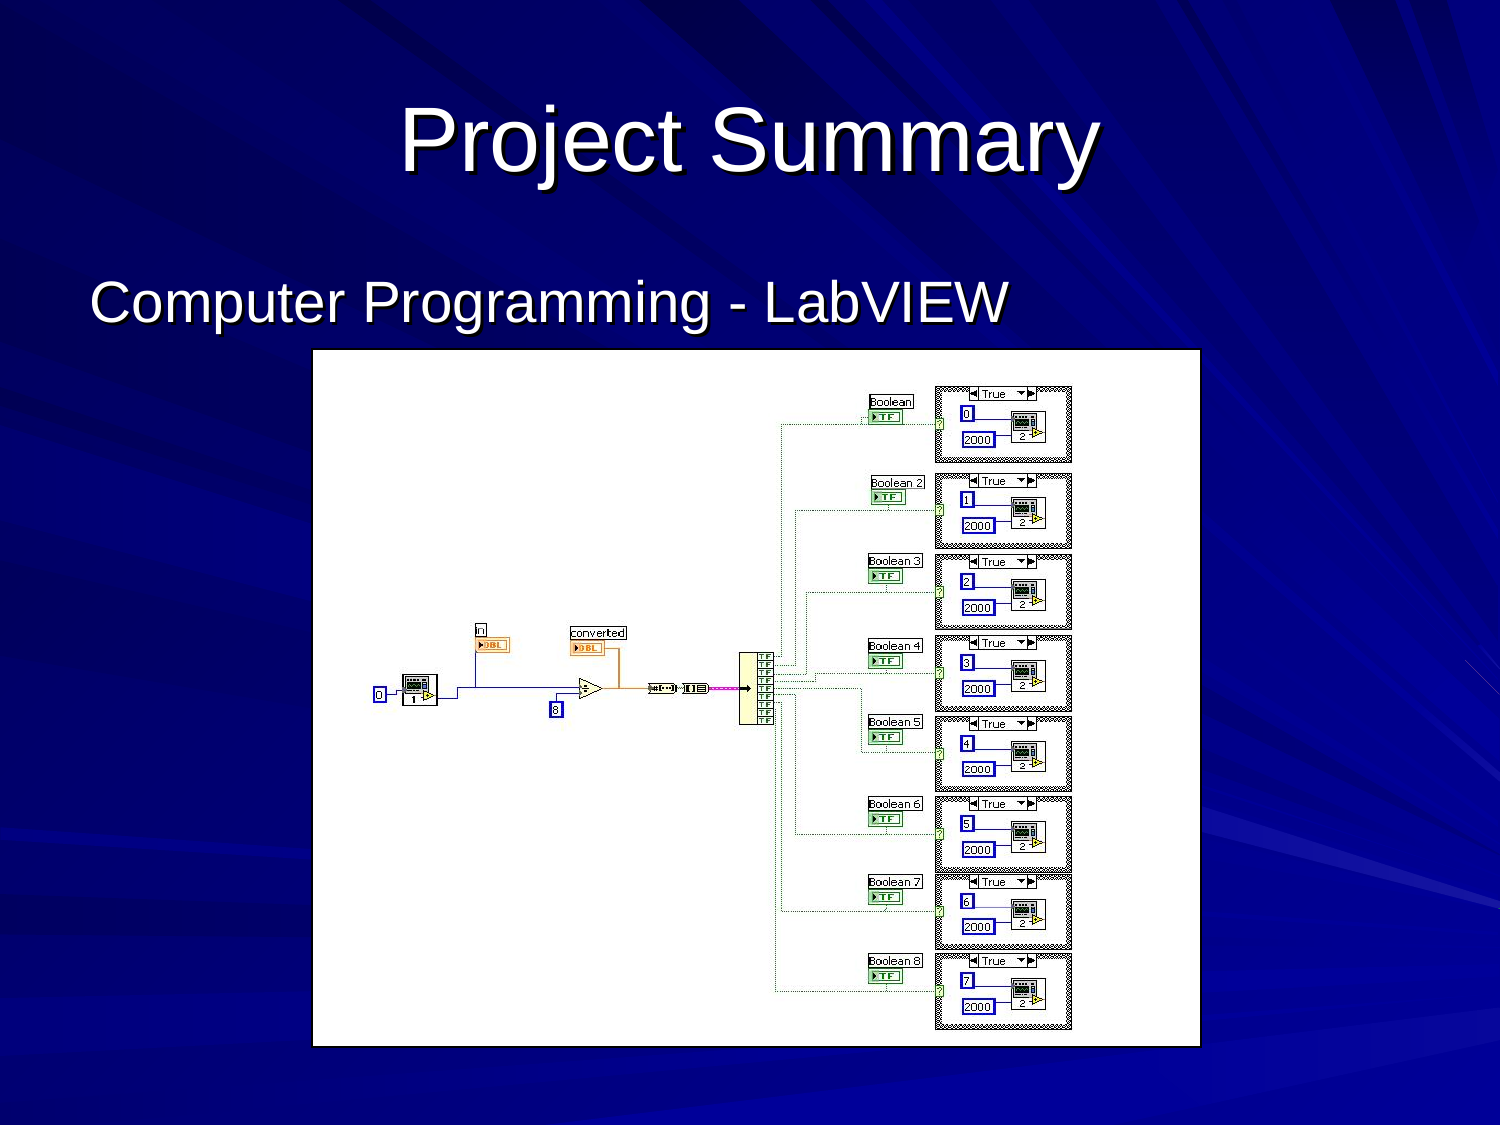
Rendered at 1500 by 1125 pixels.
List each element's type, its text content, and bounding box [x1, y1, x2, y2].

title Project Summary [75, 45, 1426, 234]
picture [312, 350, 1201, 1047]
list Computer Programming - LabVIEW [74, 262, 1175, 1006]
